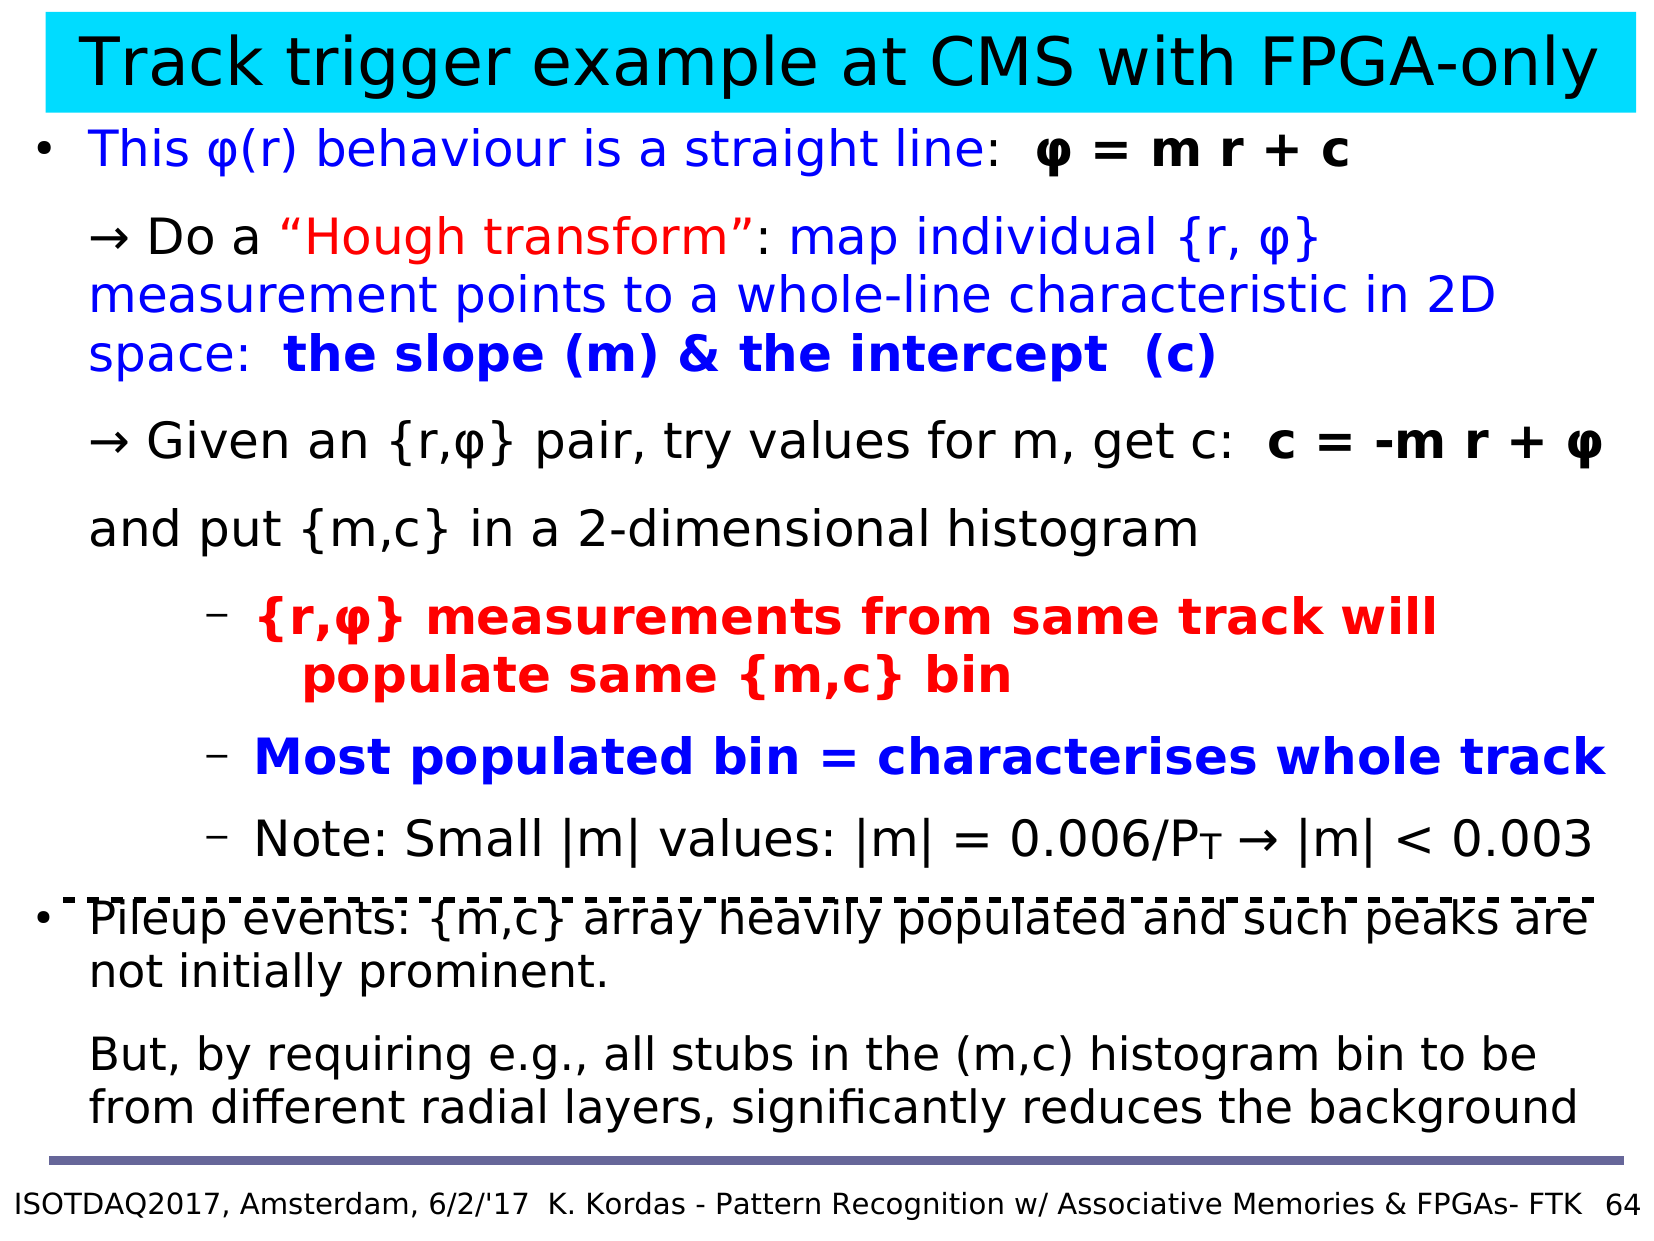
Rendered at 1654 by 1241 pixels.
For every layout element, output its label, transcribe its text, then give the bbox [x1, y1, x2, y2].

list This φ(r) behaviour is a straight line: φ = m r + c → Do a “Hough transform”: map individual {r, φ} measurement points to a whole-line characteristic in 2D space: the slope (m) & the intercept (c) → Given an {r,φ} pair, try values for m, get c: c = -m r + φ and put {m,c} in a 2-dimensional histogram {r,φ} measurements from same track will populate same {m,c} bin Most populated bin = characterises whole track Note: Small |m| values: |m| = 0.006/PT → |m| < 0.003 Pileup events: {m,c} array heavily populated and such peaks are not initially prominent. But, by requiring e.g., all stubs in the (m,c) histogram bin to be from different radial layers, significantly reduces the background [17, 120, 1627, 1163]
title Track trigger example at CMS with FPGA-only [45, 11, 1637, 113]
